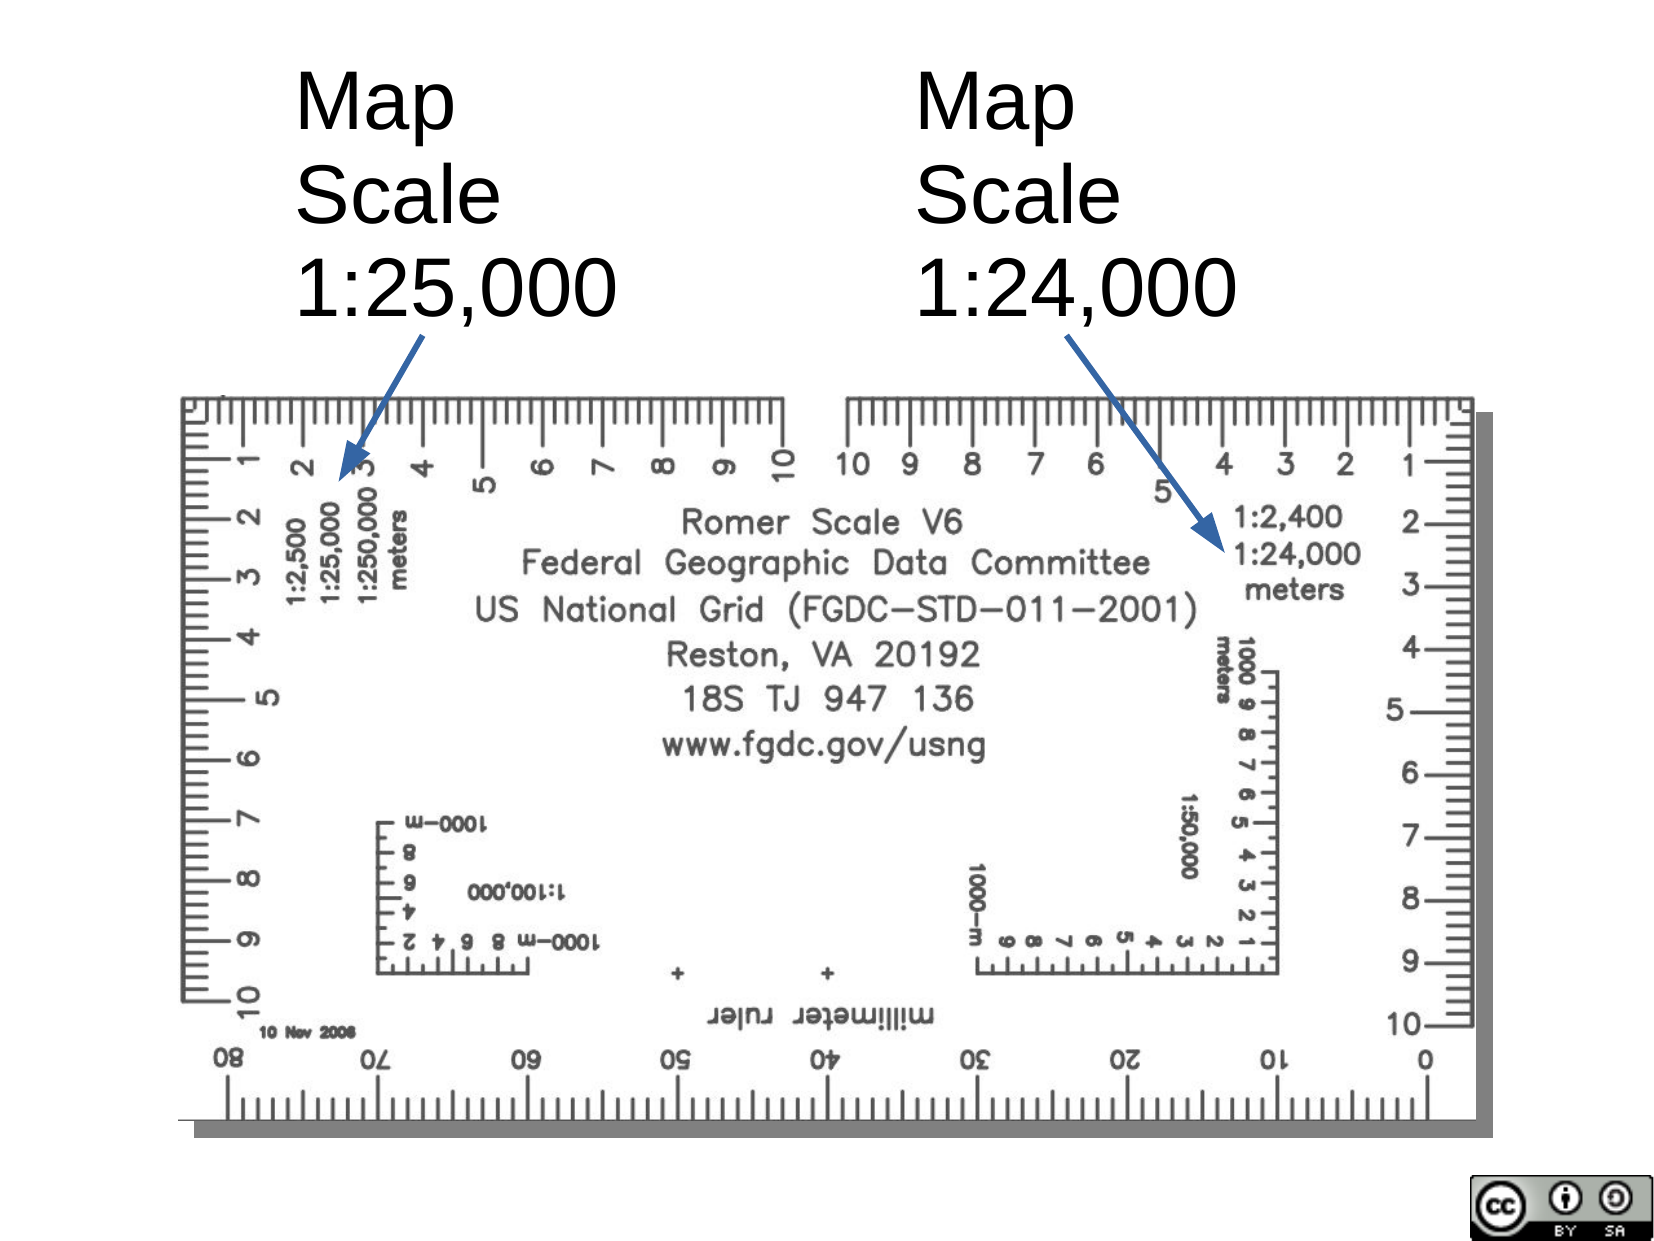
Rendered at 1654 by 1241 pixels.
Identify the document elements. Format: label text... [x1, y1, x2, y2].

text_box Map Scale 1:25,000 [279, 47, 634, 342]
text_box Map Scale 1:24,000 [900, 47, 1254, 342]
picture [1470, 1175, 1654, 1241]
picture [178, 395, 1476, 1121]
